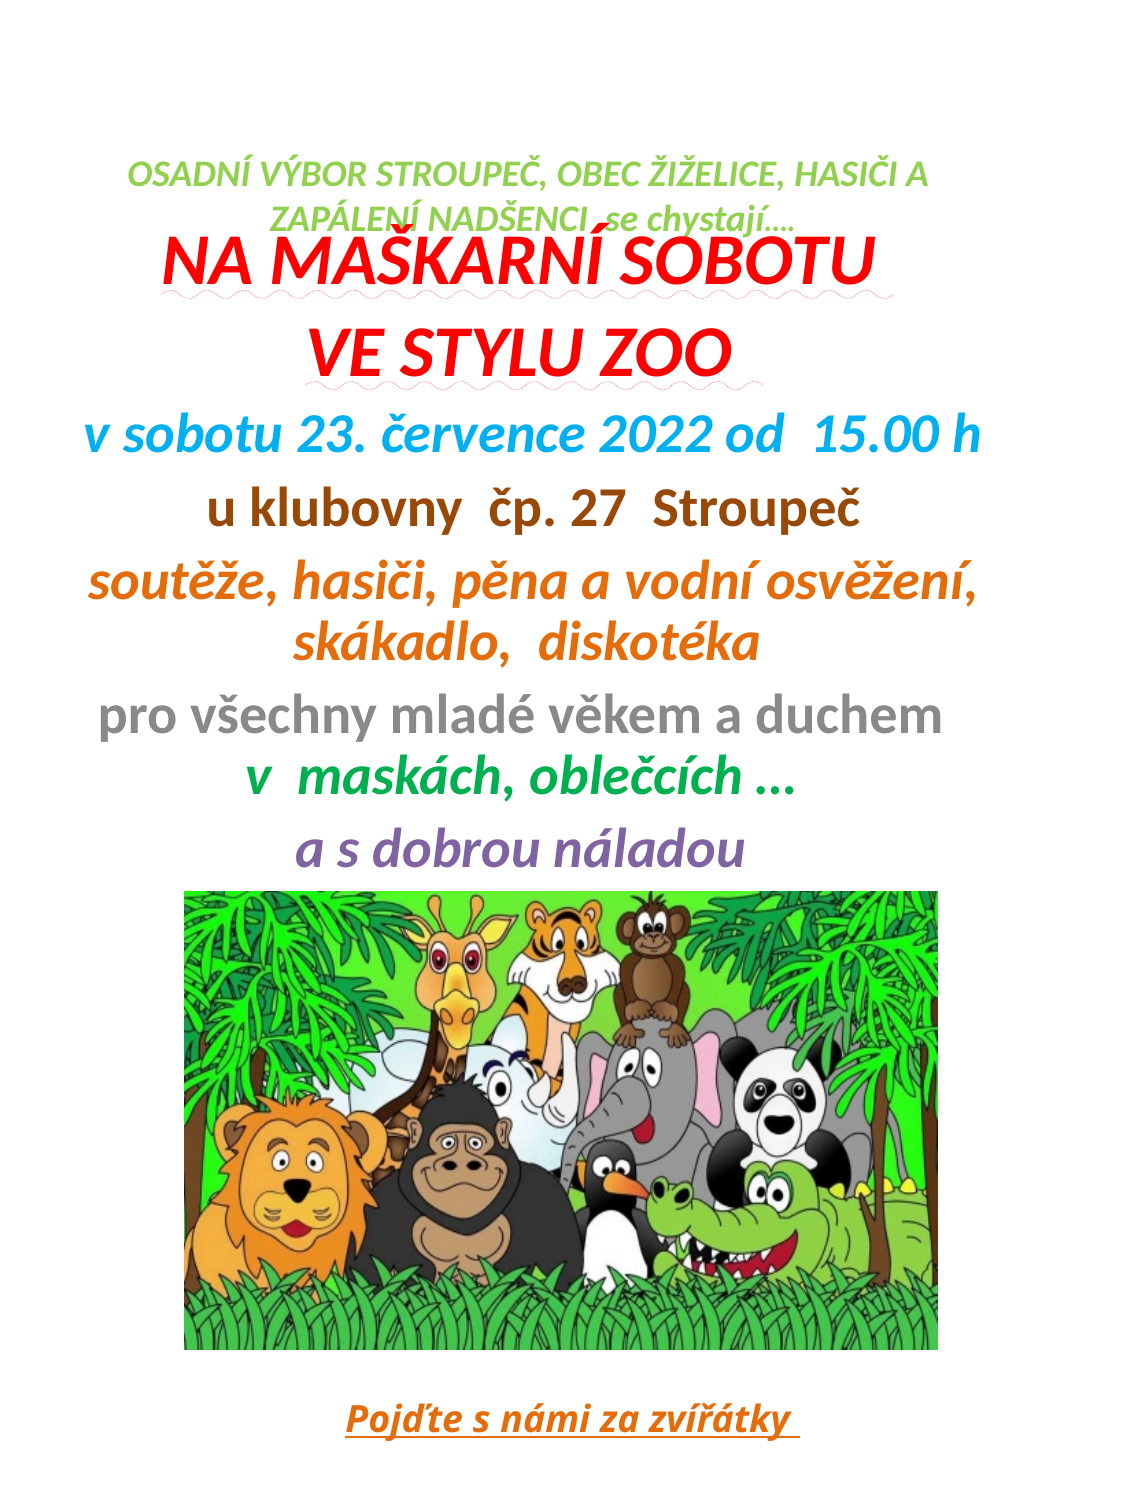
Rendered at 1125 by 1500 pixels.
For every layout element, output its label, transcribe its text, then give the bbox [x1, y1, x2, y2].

text_box Pojďte s námi za zvířátky [330, 1388, 816, 1448]
picture [184, 891, 938, 1351]
subtitle NA maškarní SOBOTU VE STYLU ZOO v sobotu 23. července 2022 od 15.00 h u klubovny čp. 27 Stroupeč soutěže, hasiči, pěna a vodní osvěžení, skákadlo, diskotéka pro všechny mladé věkem a duchem v maskách, oblečcích … a s dobrou náladou [39, 214, 1015, 1234]
title OSADNÍ VÝBOR STROUPEČ, OBEC ŽIŽELICE, HASIČI A ZAPÁLENÍ NADŠENCI se chystají…. [54, 29, 1011, 203]
